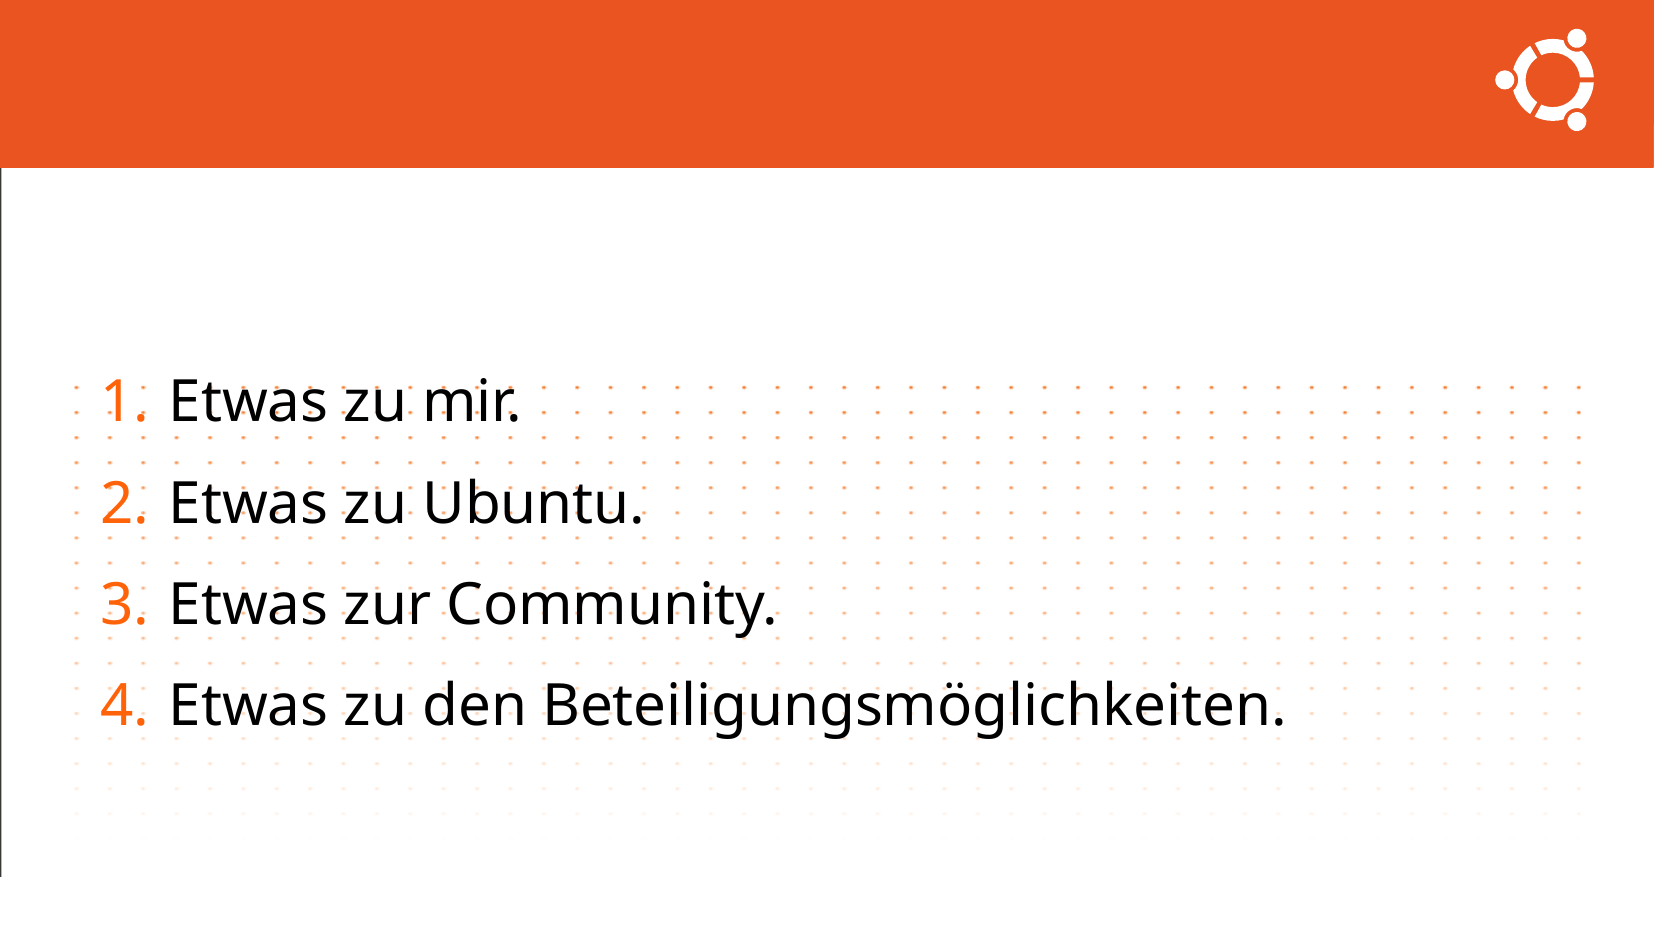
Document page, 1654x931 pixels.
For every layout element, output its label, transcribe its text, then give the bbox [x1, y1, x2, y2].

picture [0, 0, 1654, 877]
list Etwas zu mir. Etwas zu Ubuntu. Etwas zur Community. Etwas zu den Beteiligungsmöglichkeiten. [82, 359, 1461, 832]
